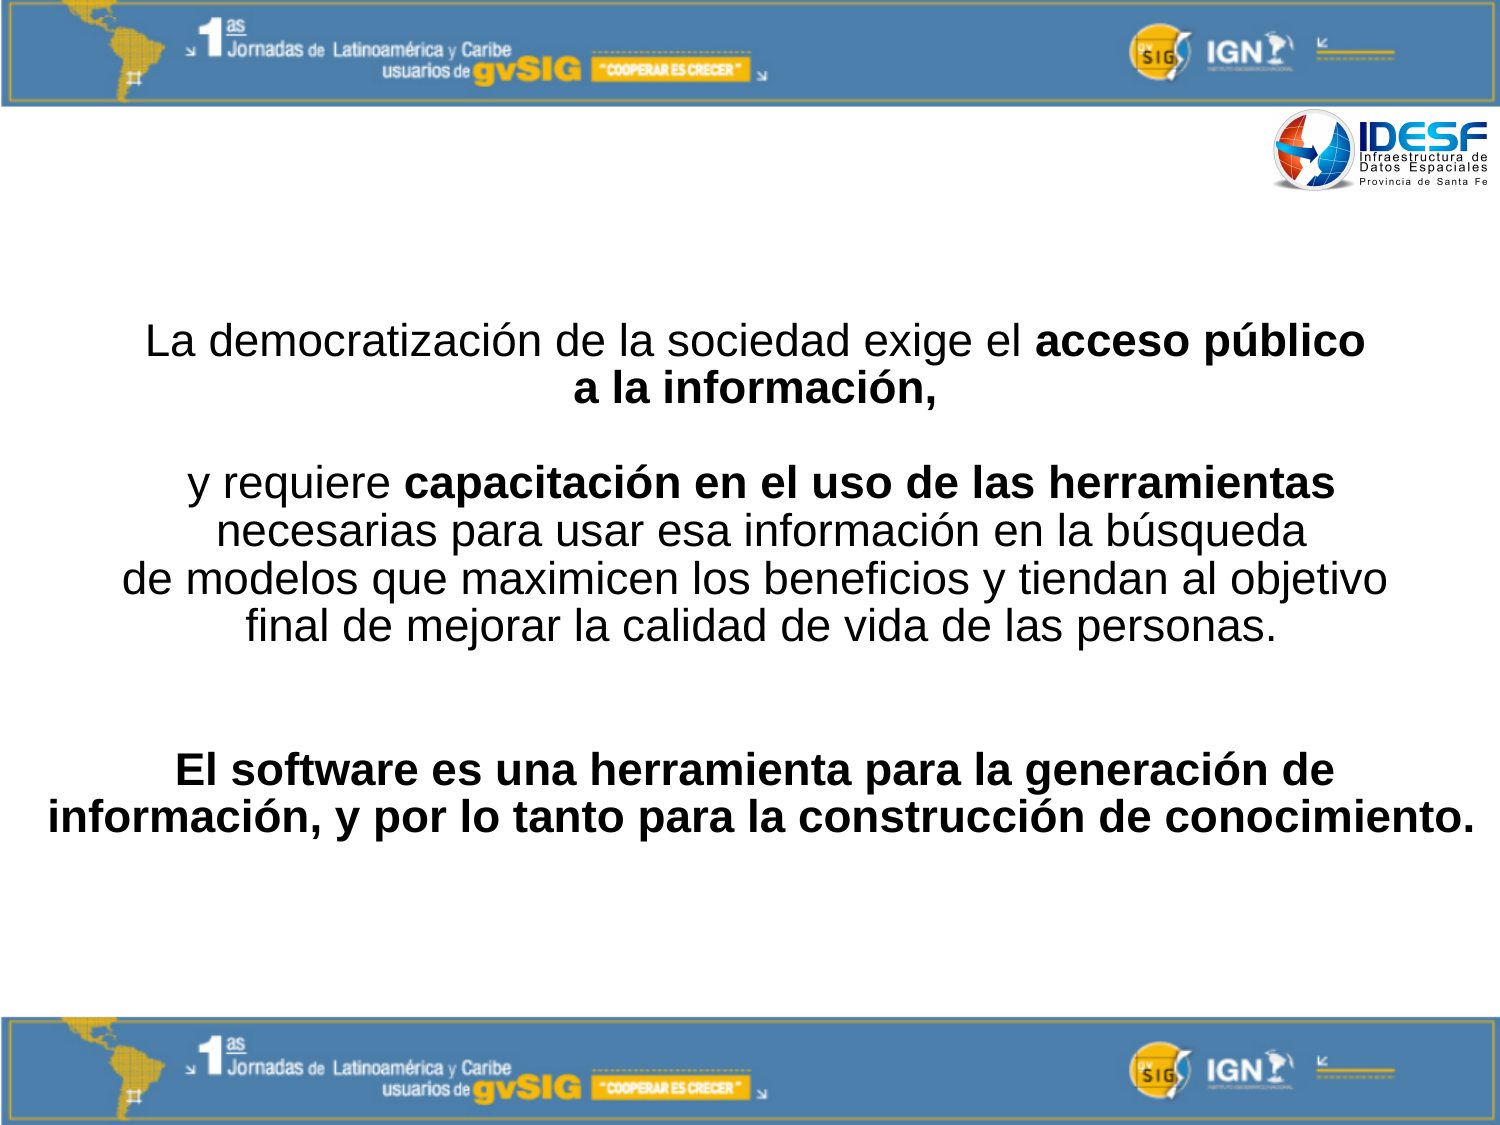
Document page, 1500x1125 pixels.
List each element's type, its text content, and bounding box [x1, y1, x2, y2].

picture [0, 0, 1500, 1125]
text_box La democratización de la sociedad exige el acceso público a la información, y requiere capacitación en el uso de las herramientas necesarias para usar esa información en la búsqueda de modelos que maximicen los beneficios y tiendan al objetivo final de mejorar la calidad de vida de las personas. El software es una herramienta para la generación de información, y por lo tanto para la construcción de conocimiento. [112, 243, 1412, 917]
